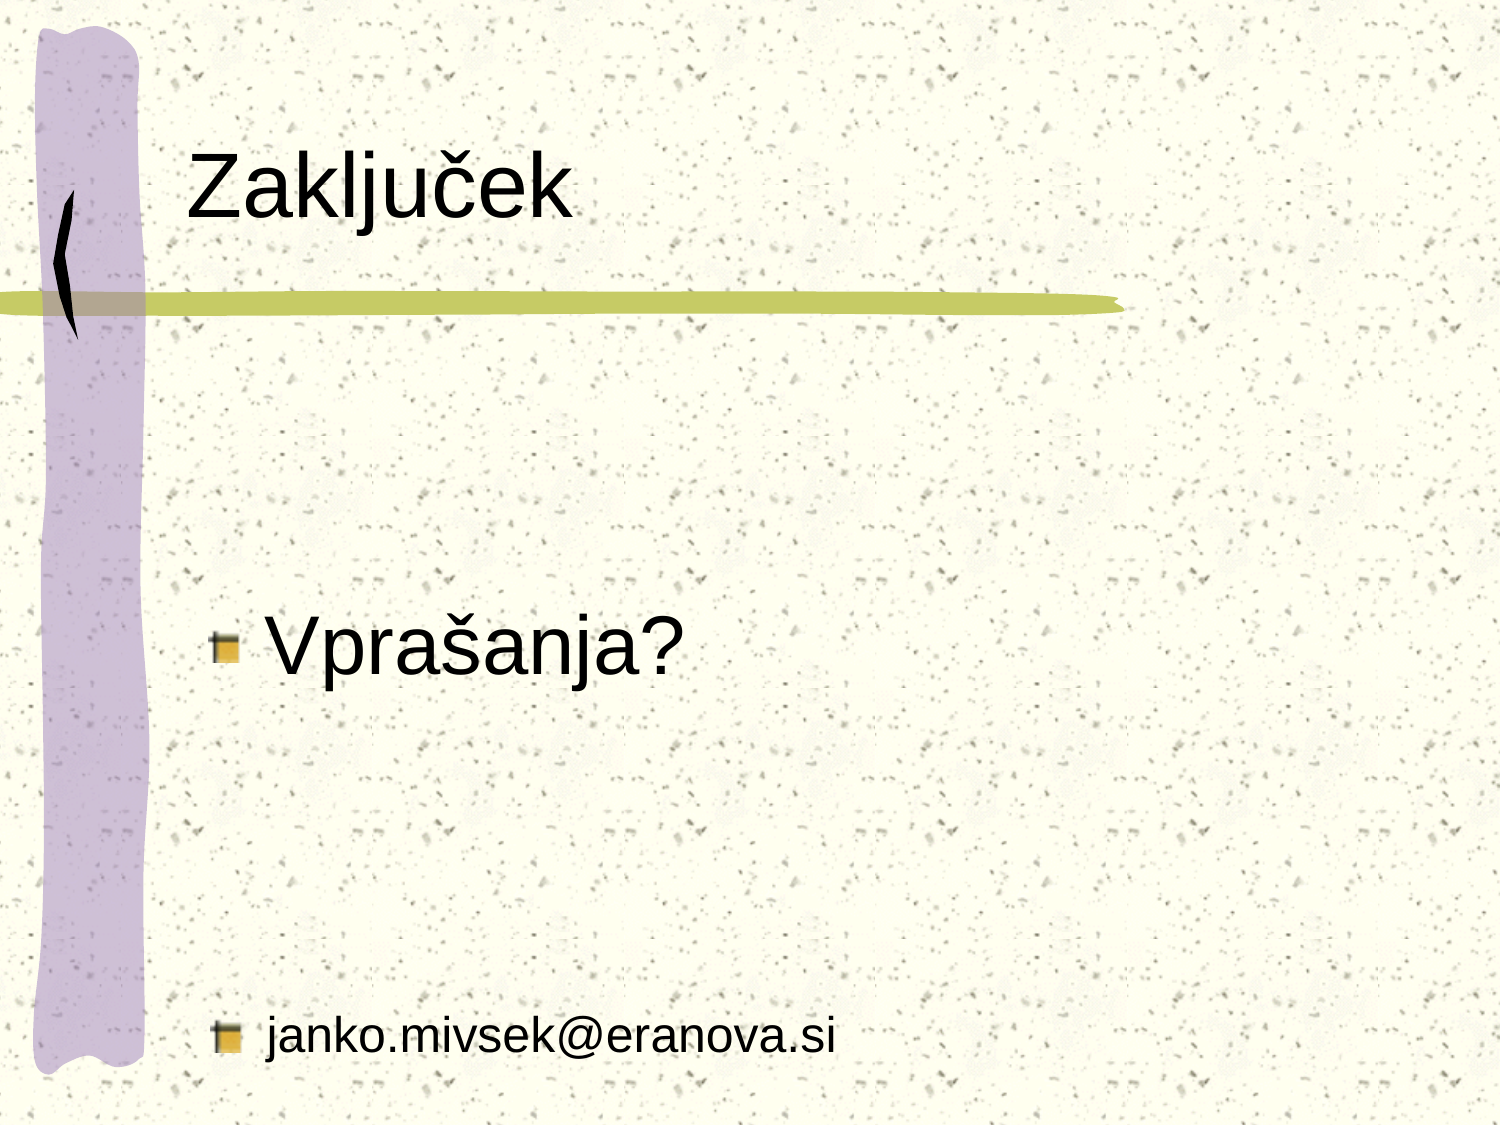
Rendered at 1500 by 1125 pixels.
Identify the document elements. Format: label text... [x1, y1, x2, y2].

picture [0, 0, 1500, 1125]
text_box Vprašanja? [208, 599, 686, 703]
text_box janko.mivsek@eranova.si [210, 1007, 827, 1070]
title Zaključek [110, 93, 1392, 282]
